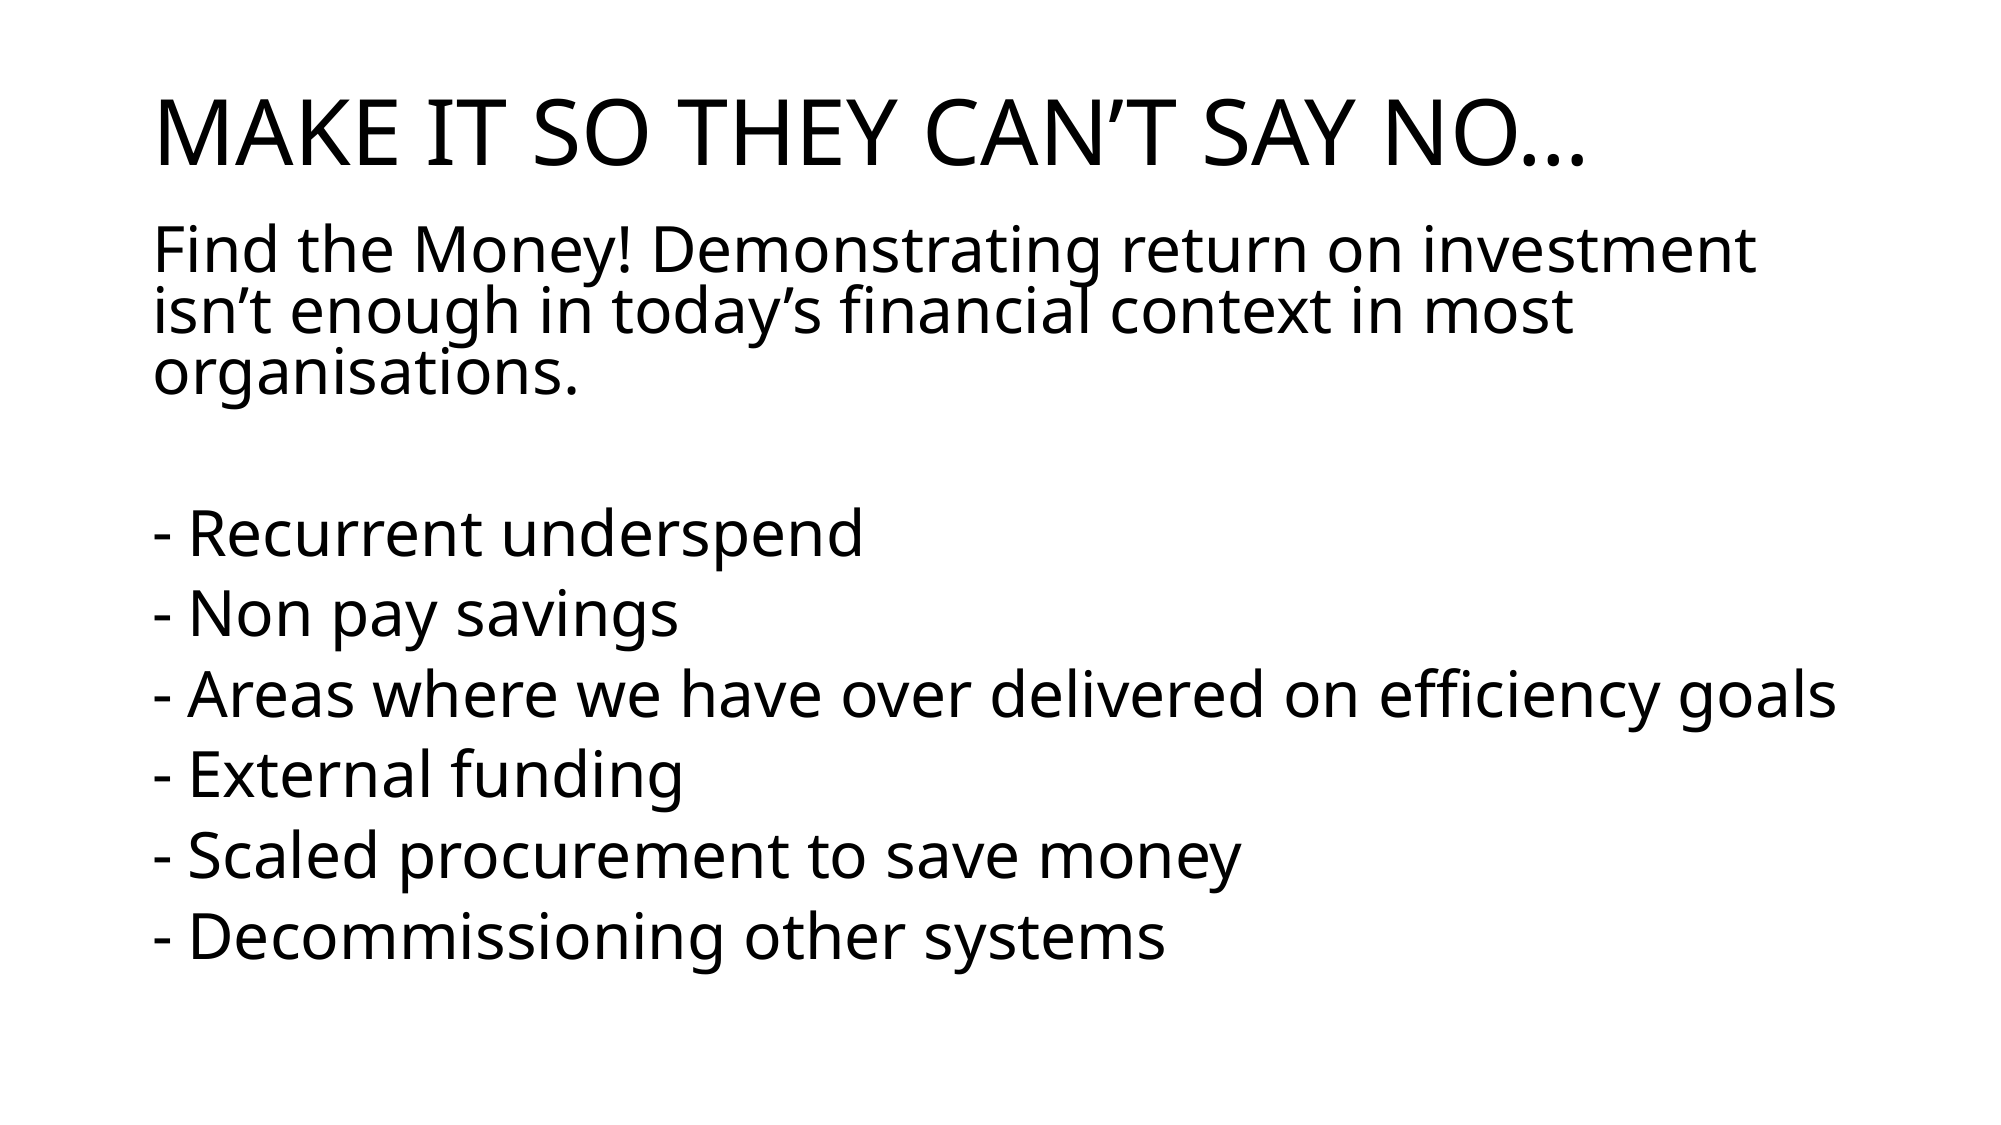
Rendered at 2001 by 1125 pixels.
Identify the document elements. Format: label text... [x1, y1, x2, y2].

list Find the Money! Demonstrating return on investment isn’t enough in today’s financial context in most organisations. Recurrent underspend Non pay savings Areas where we have over delivered on efficiency goals External funding Scaled procurement to save money Decommissioning other systems [137, 215, 1863, 1000]
title MAKE IT SO THEY CAN’T SAY NO… [137, 26, 1863, 215]
